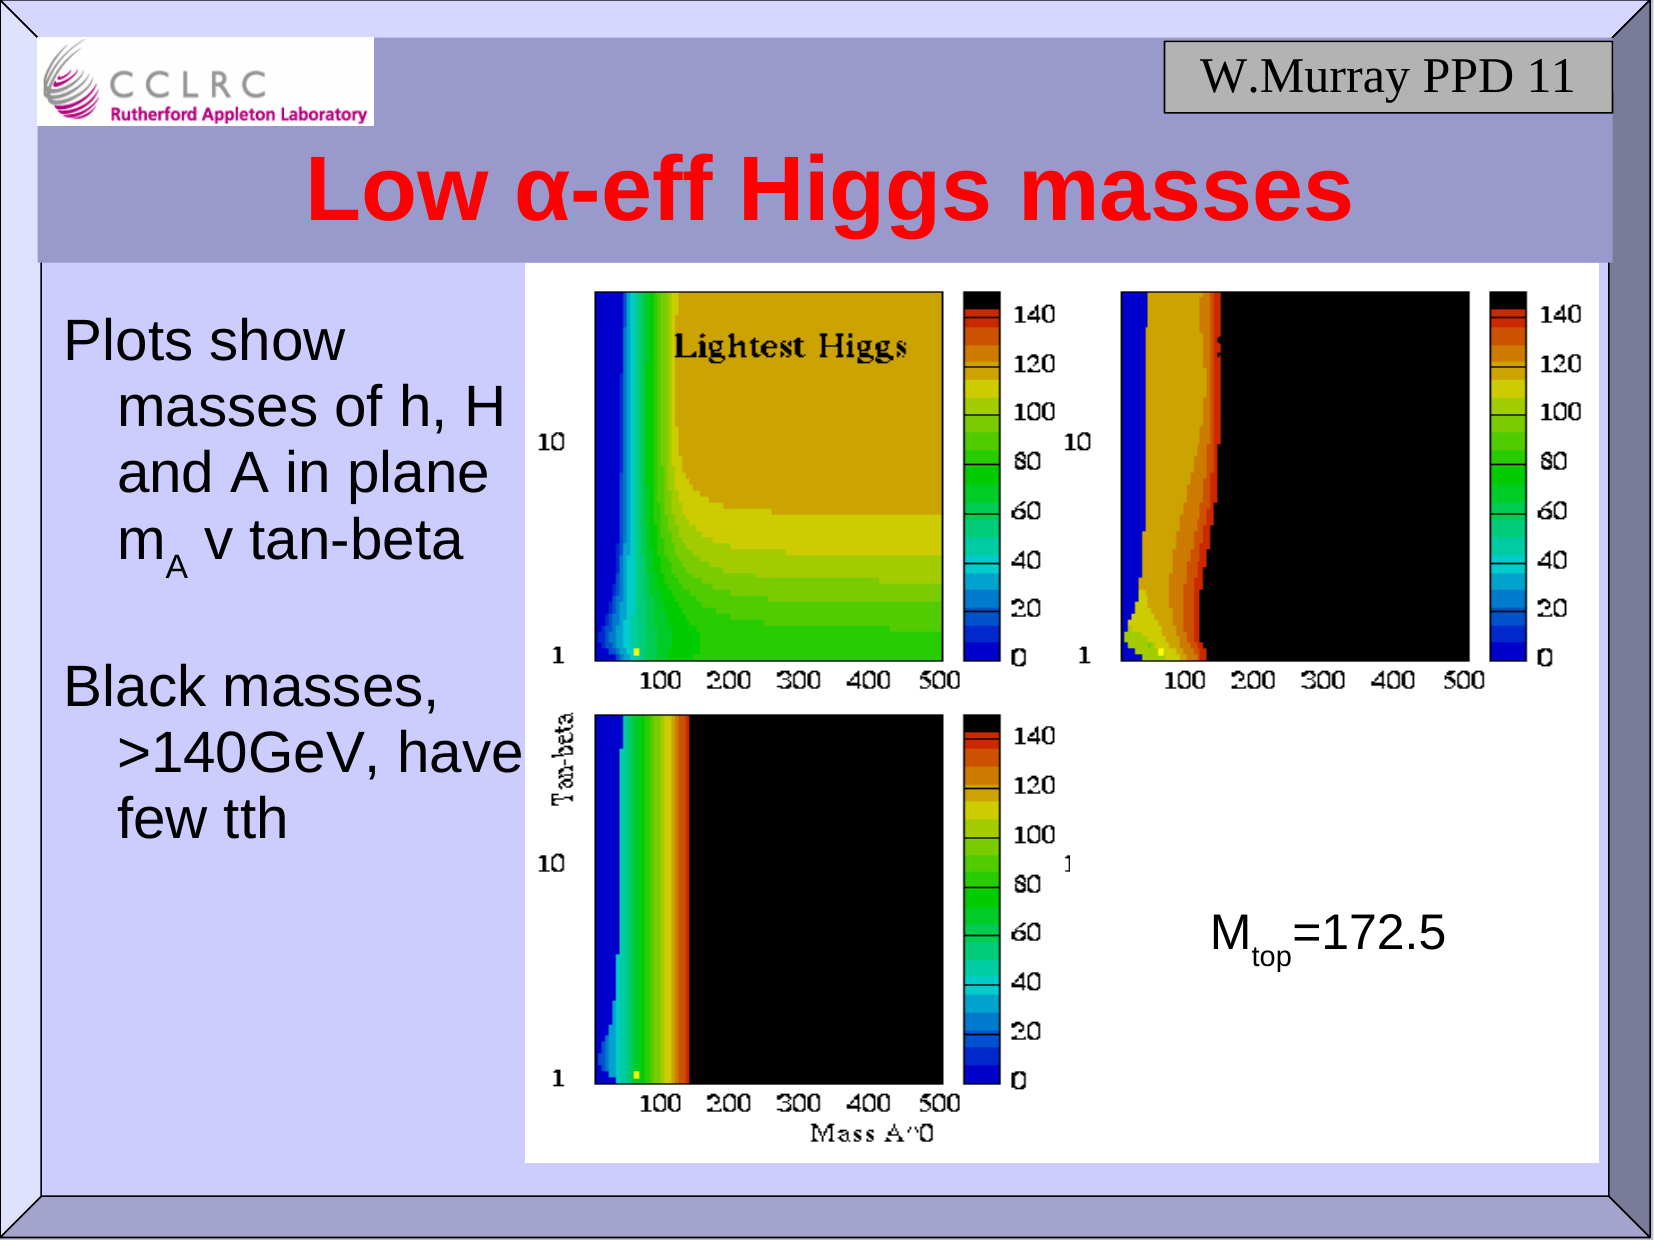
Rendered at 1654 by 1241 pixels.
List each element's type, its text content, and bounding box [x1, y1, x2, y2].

picture [37, 37, 374, 126]
title Low α-eff Higgs masses [124, 112, 1537, 263]
picture [525, 263, 1599, 1163]
list Plots show masses of h, H and A in plane mA v tan-beta Black masses, >140GeV, have few tth [46, 306, 525, 1088]
text_box Mtop=172.5 [1070, 712, 1587, 1163]
